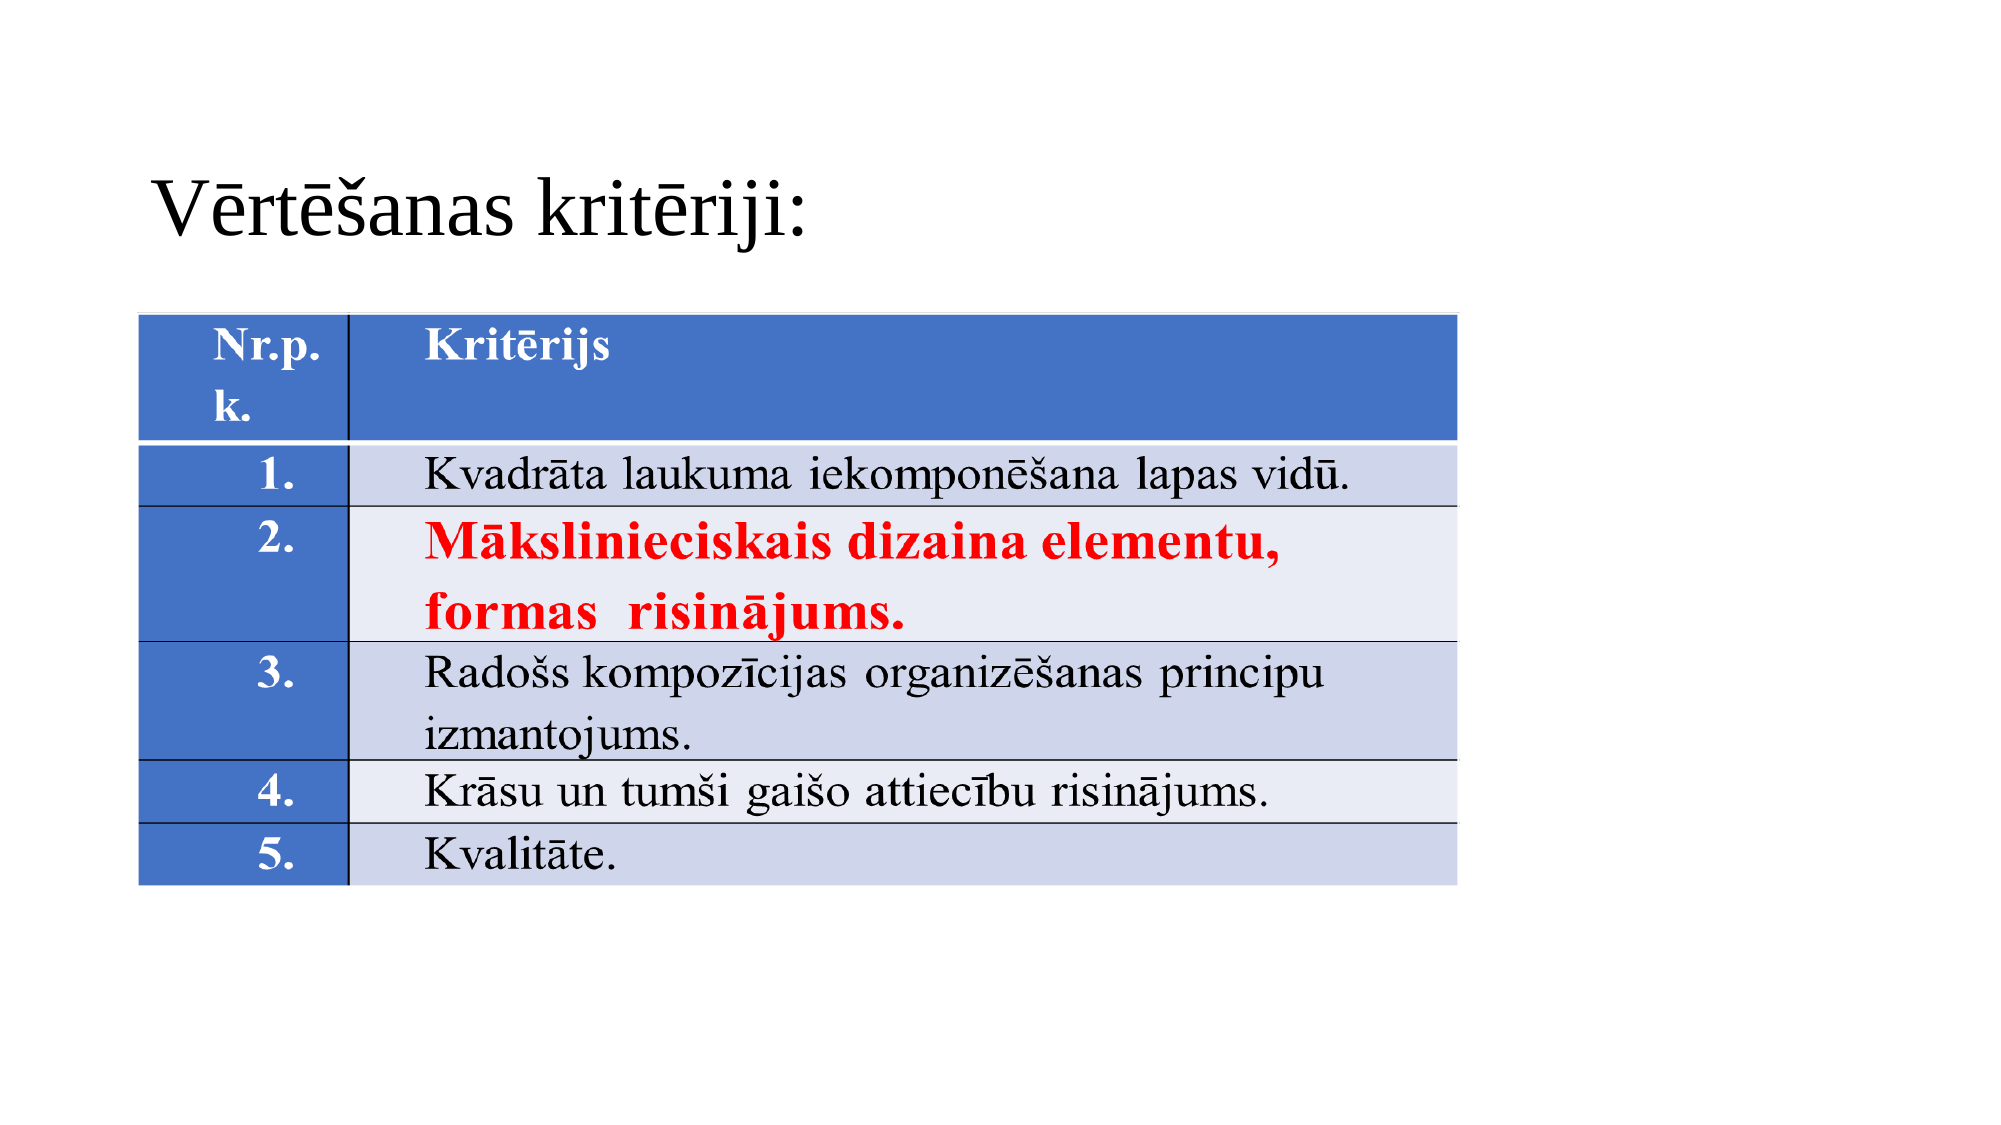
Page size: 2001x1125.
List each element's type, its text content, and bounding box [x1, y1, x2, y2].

text_box Vērtēšanas kritēriji: [110, 137, 1110, 256]
picture [137, 299, 1461, 908]
